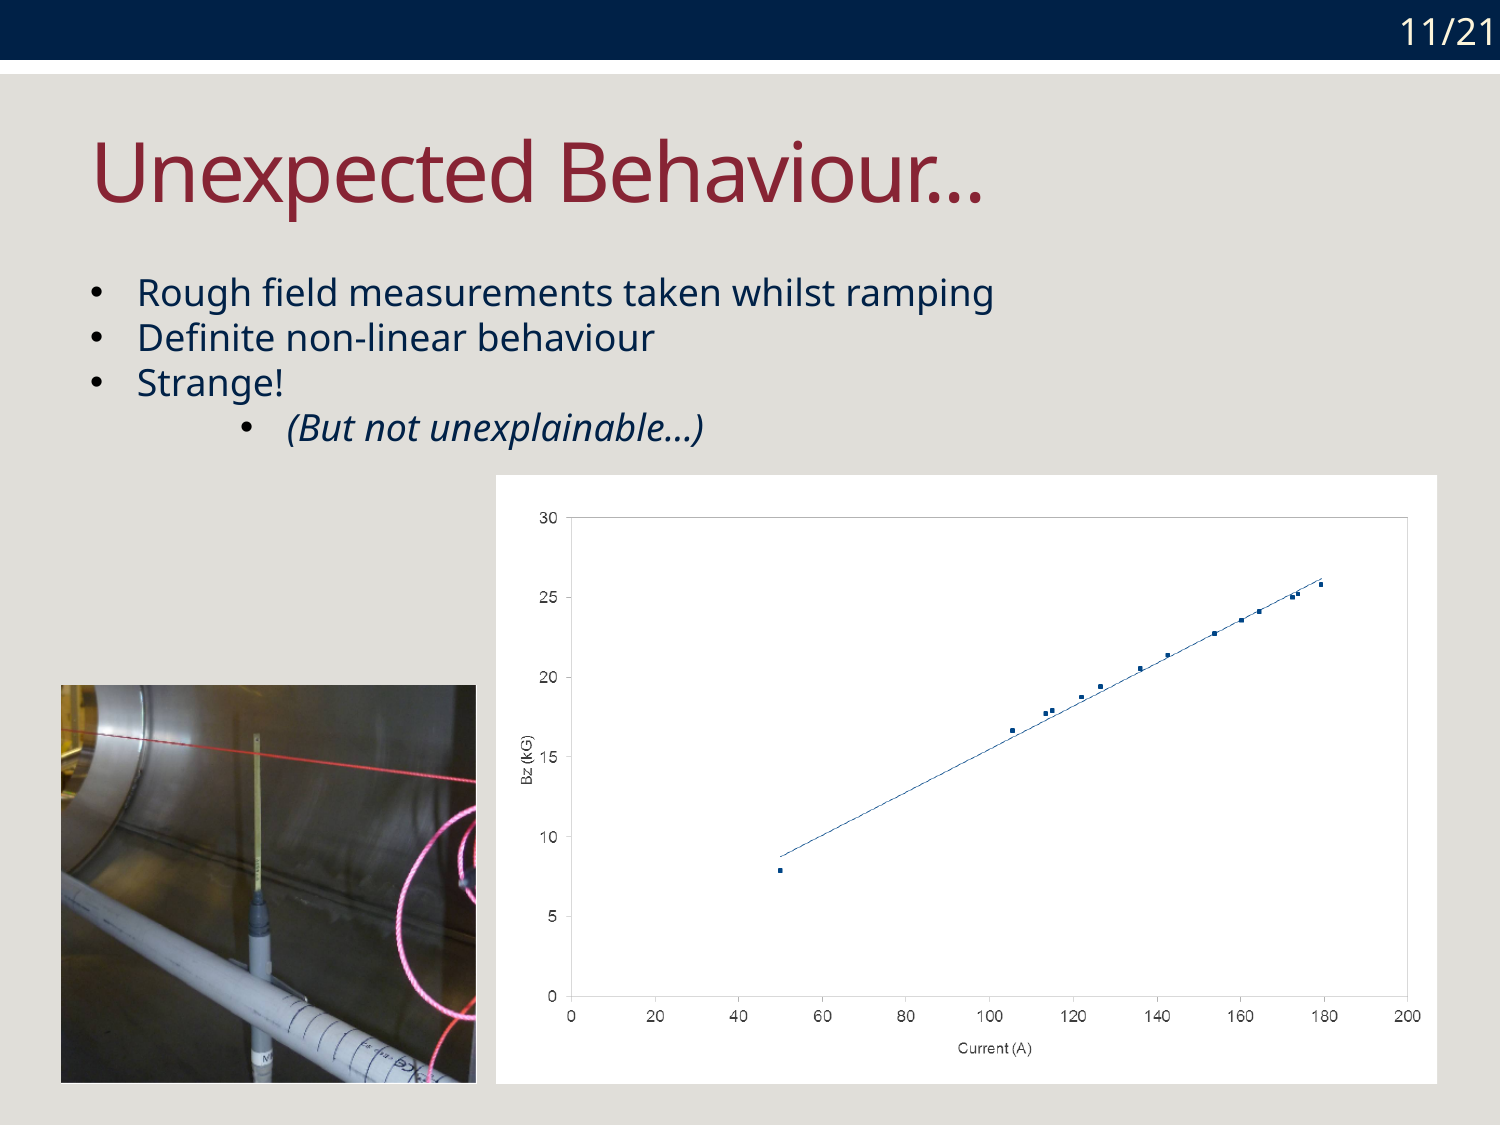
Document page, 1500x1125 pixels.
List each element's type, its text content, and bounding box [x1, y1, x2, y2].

picture [61, 685, 477, 1084]
title Unexpected Behaviour... [75, 87, 1426, 251]
text_box 11/21 [1383, 0, 1500, 61]
picture [495, 475, 1438, 1084]
text_box Rough field measurements taken whilst ramping Definite non-linear behaviour Strange! (But not unexplainable...) [75, 261, 885, 459]
